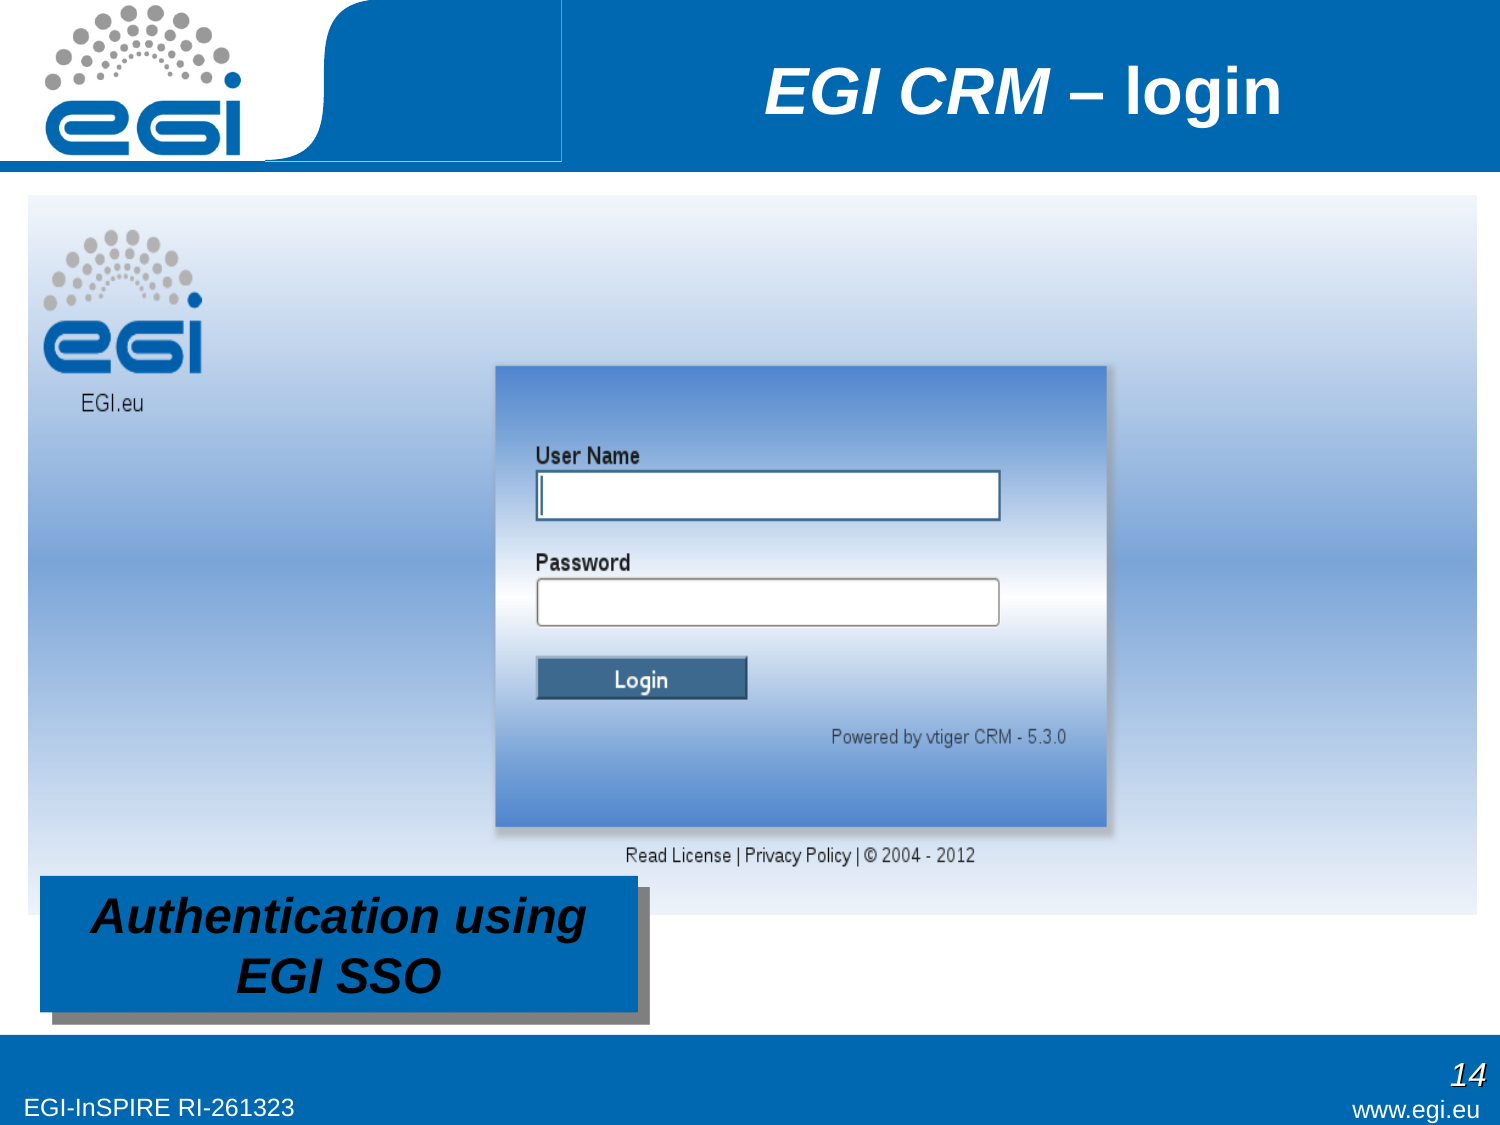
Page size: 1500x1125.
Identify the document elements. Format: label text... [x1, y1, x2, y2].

text_box Authentication using EGI SSO [40, 875, 638, 1013]
picture [0, 0, 265, 161]
text_box EGI CRM – login [667, 40, 1381, 135]
picture [28, 195, 1477, 915]
